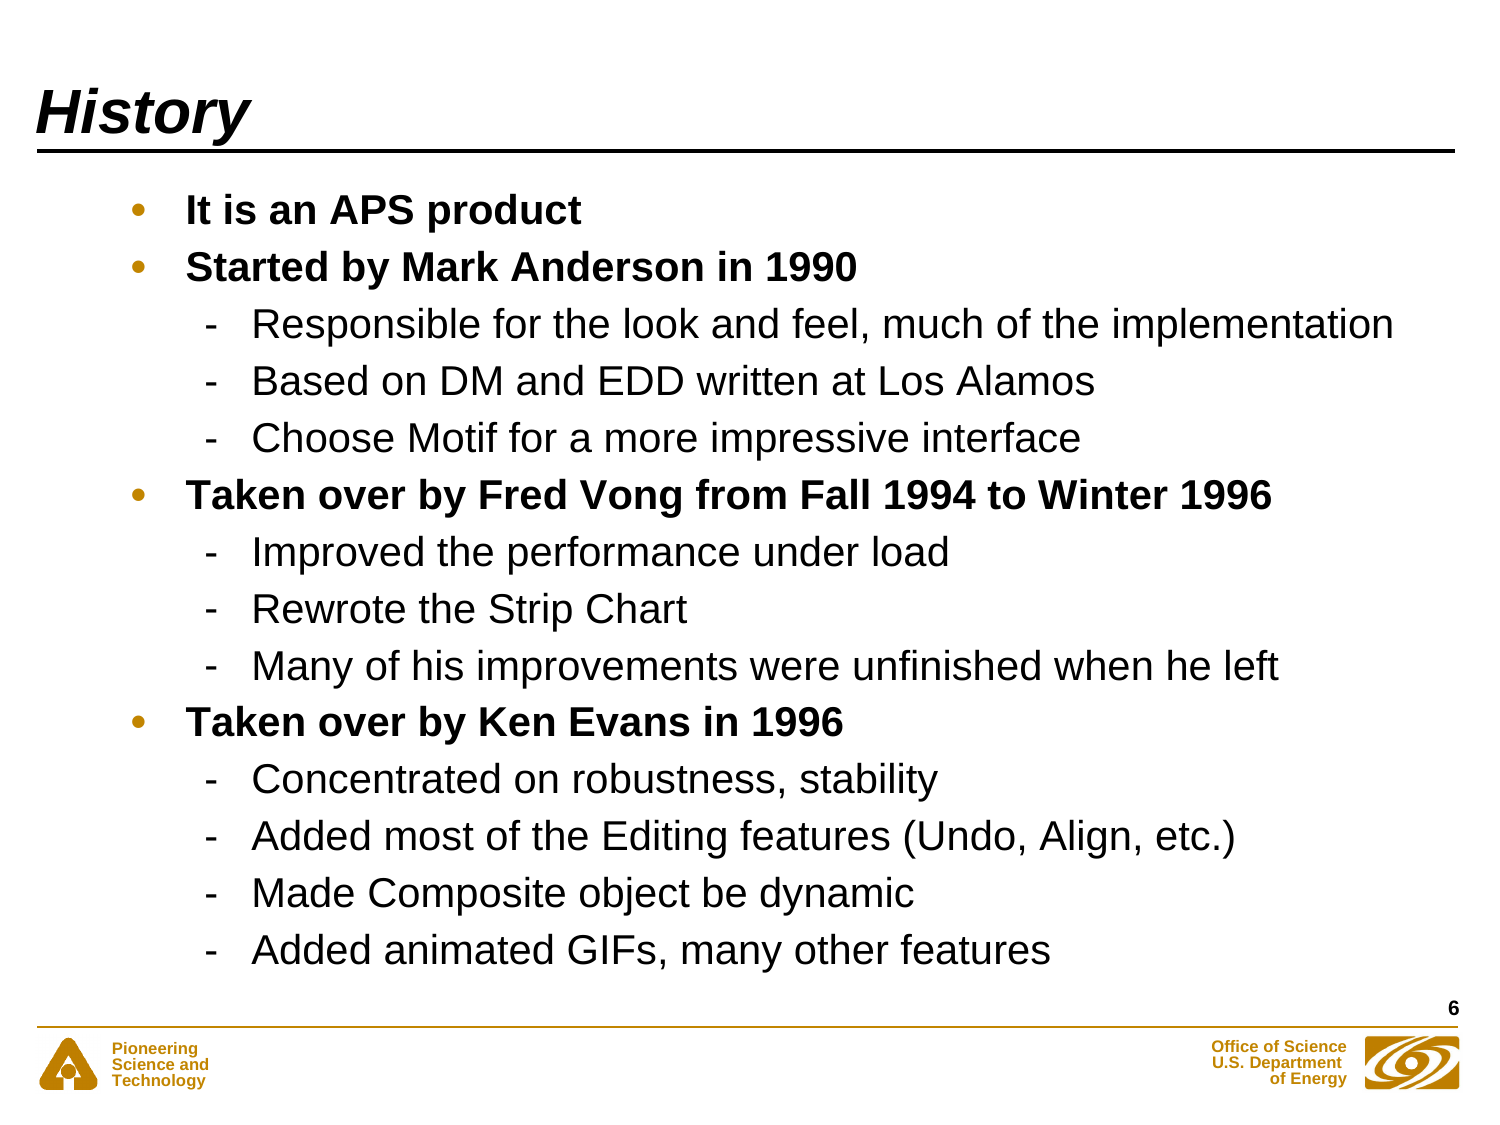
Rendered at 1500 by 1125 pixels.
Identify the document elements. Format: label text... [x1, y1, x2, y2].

picture [35, 1034, 101, 1094]
list It is an APS product Started by Mark Anderson in 1990 Responsible for the look and feel, much of the implementation Based on DM and EDD written at Los Alamos Choose Motif for a more impressive interface Taken over by Fred Vong from Fall 1994 to Winter 1996 Improved the performance under load Rewrote the Strip Chart Many of his improvements were unfinished when he left Taken over by Ken Evans in 1996 Concentrated on robustness, stability Added most of the Editing features (Undo, Align, etc.) Made Composite object be dynamic Added animated GIFs, many other features [114, 179, 1459, 1024]
title History [21, 75, 1459, 154]
picture [1362, 1032, 1463, 1093]
